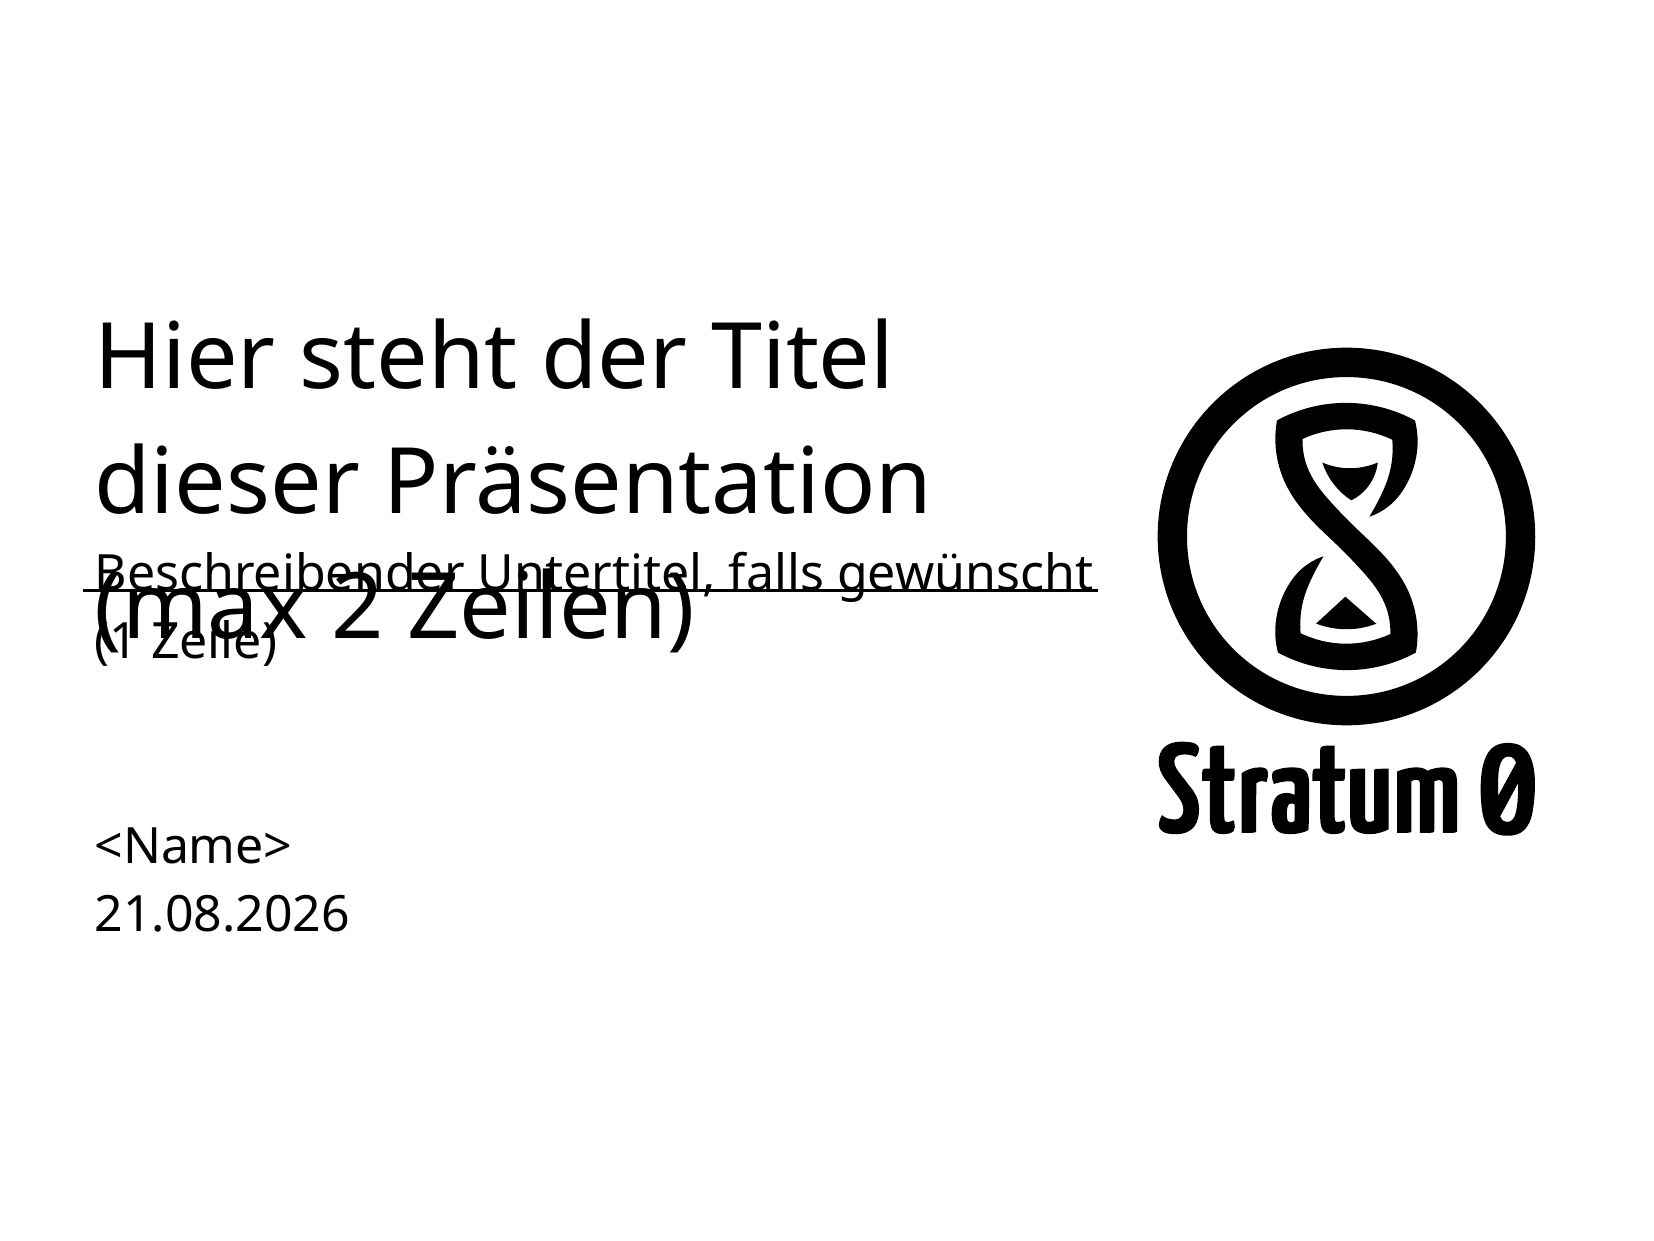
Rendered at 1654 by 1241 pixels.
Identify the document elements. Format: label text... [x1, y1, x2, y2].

title Beschreibender Untertitel, falls gewünscht (1 Zeile) <Name> 01.10.2017 [94, 596, 1111, 886]
picture [1074, 318, 1619, 863]
title Hier steht der Titel dieser Präsentation (max 2 Zeilen) [94, 372, 1074, 585]
